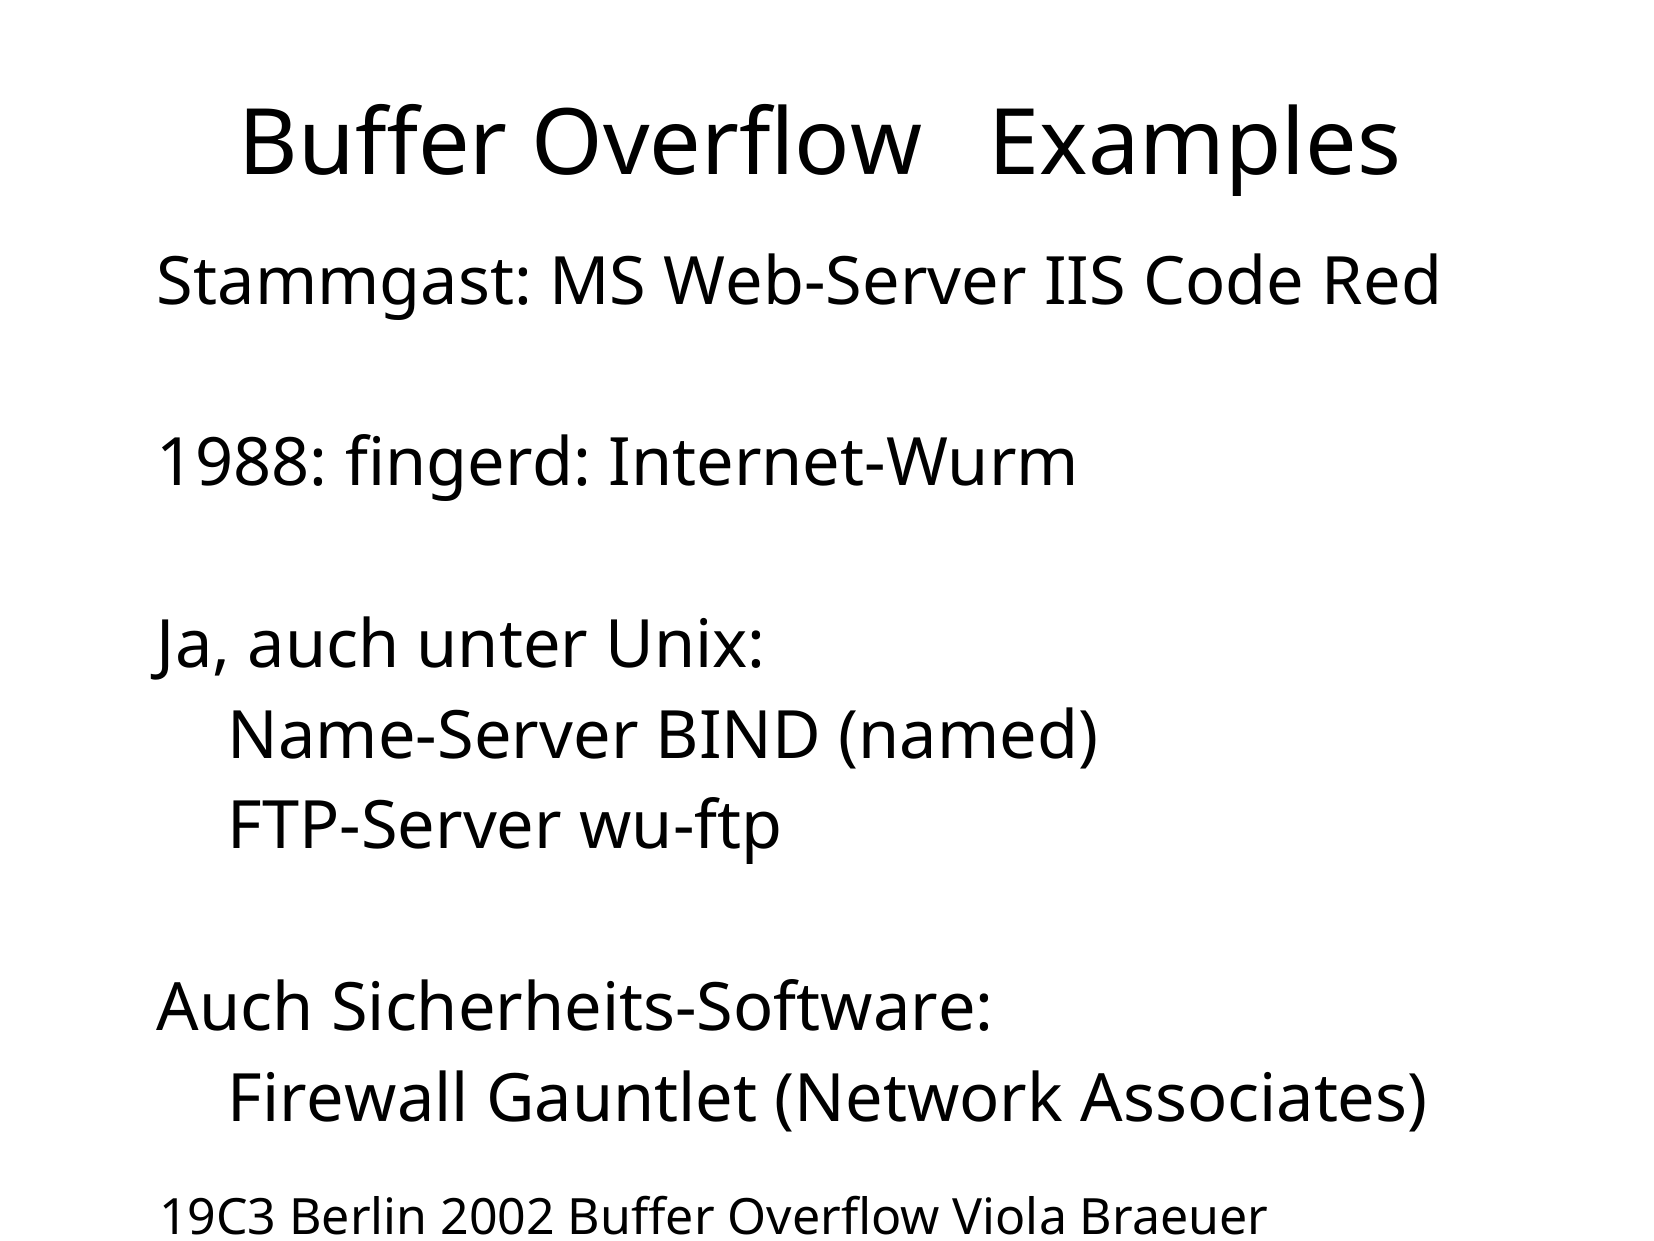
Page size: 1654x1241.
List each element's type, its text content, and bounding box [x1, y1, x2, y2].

text_box 19C3 Berlin 2002 Buffer Overflow Viola Braeuer [159, 1112, 1269, 1241]
text_box Buffer Overflow Examples [114, 37, 1527, 241]
text_box Stammgast: MS Web-Server IIS Code Red 1988: fingerd: Internet-Wurm Ja, auch unter Unix: Name-Server BIND (named) FTP-Server wu-ftp Auch Sicherheits-Software: Firewall Gauntlet (Network Associates) [121, 187, 1534, 1187]
